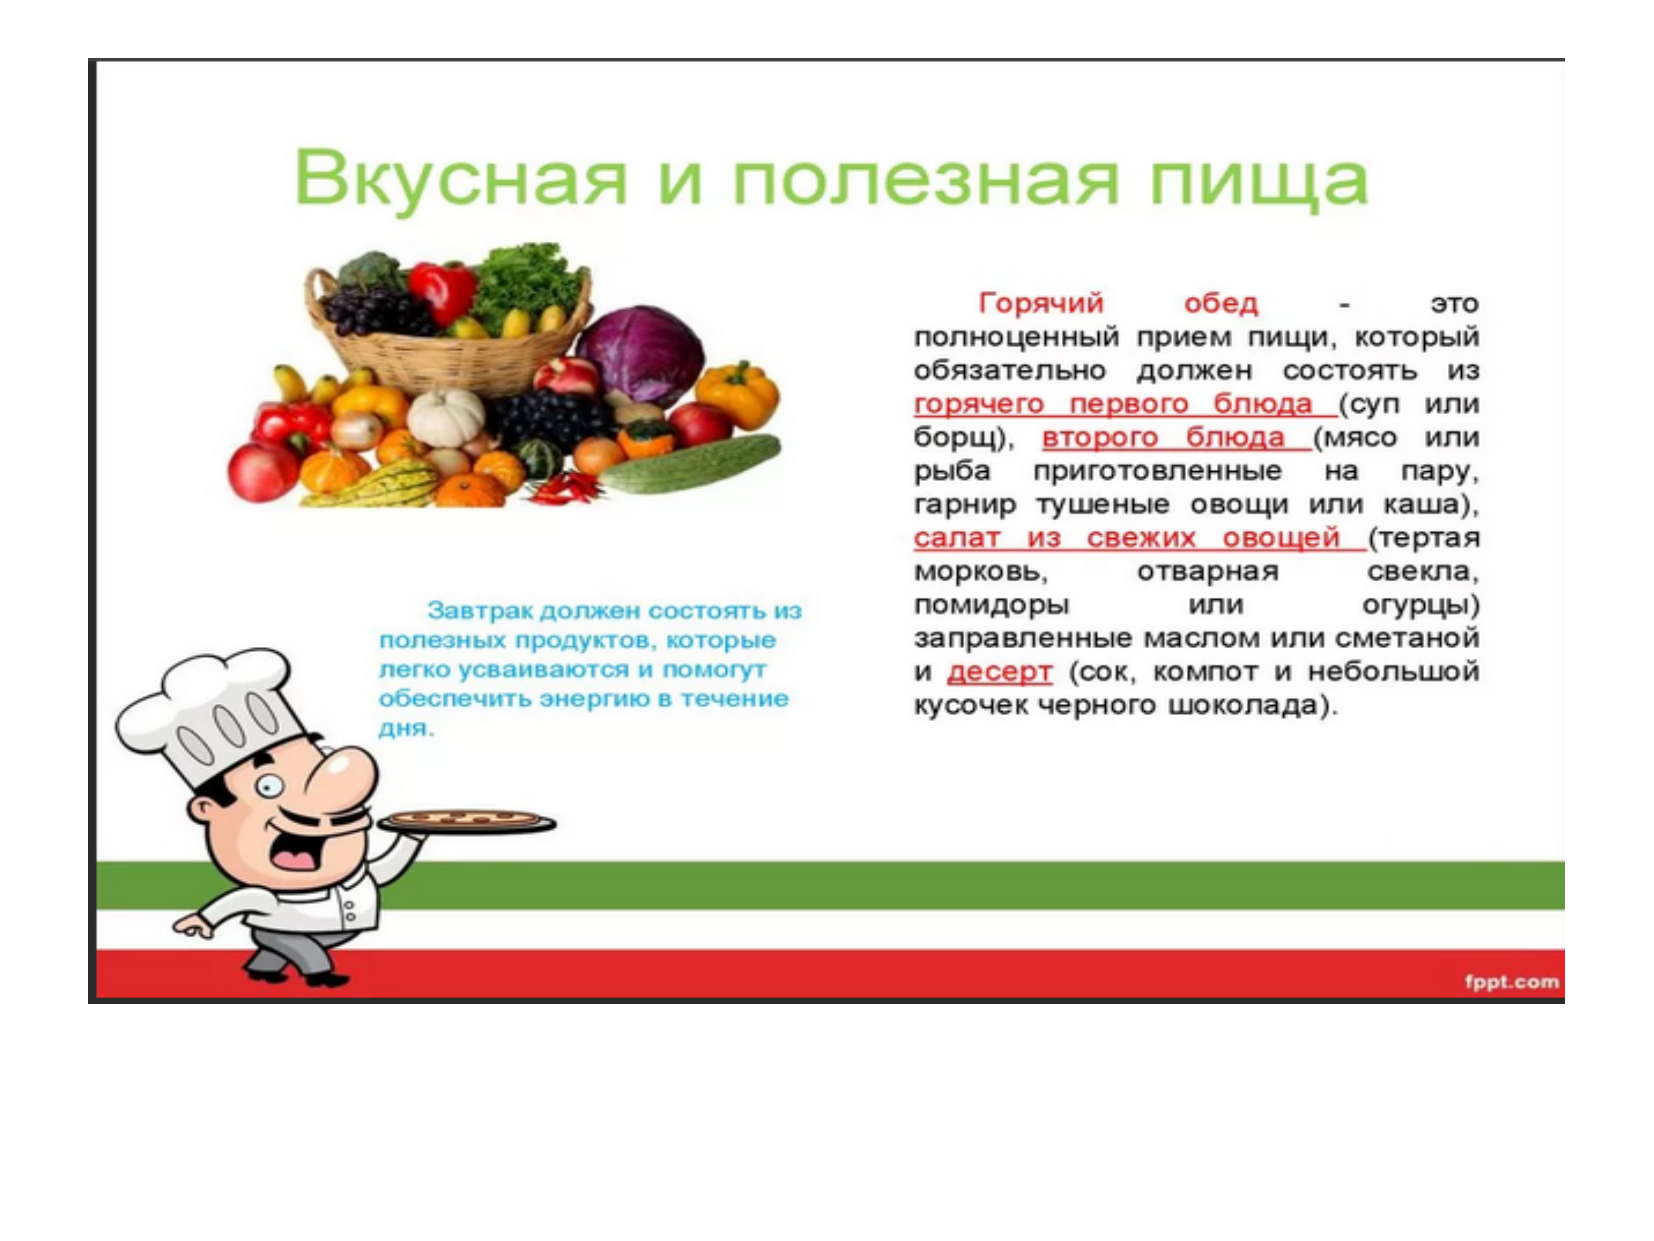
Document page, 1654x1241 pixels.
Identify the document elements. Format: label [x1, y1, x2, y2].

picture [88, 58, 1565, 1004]
